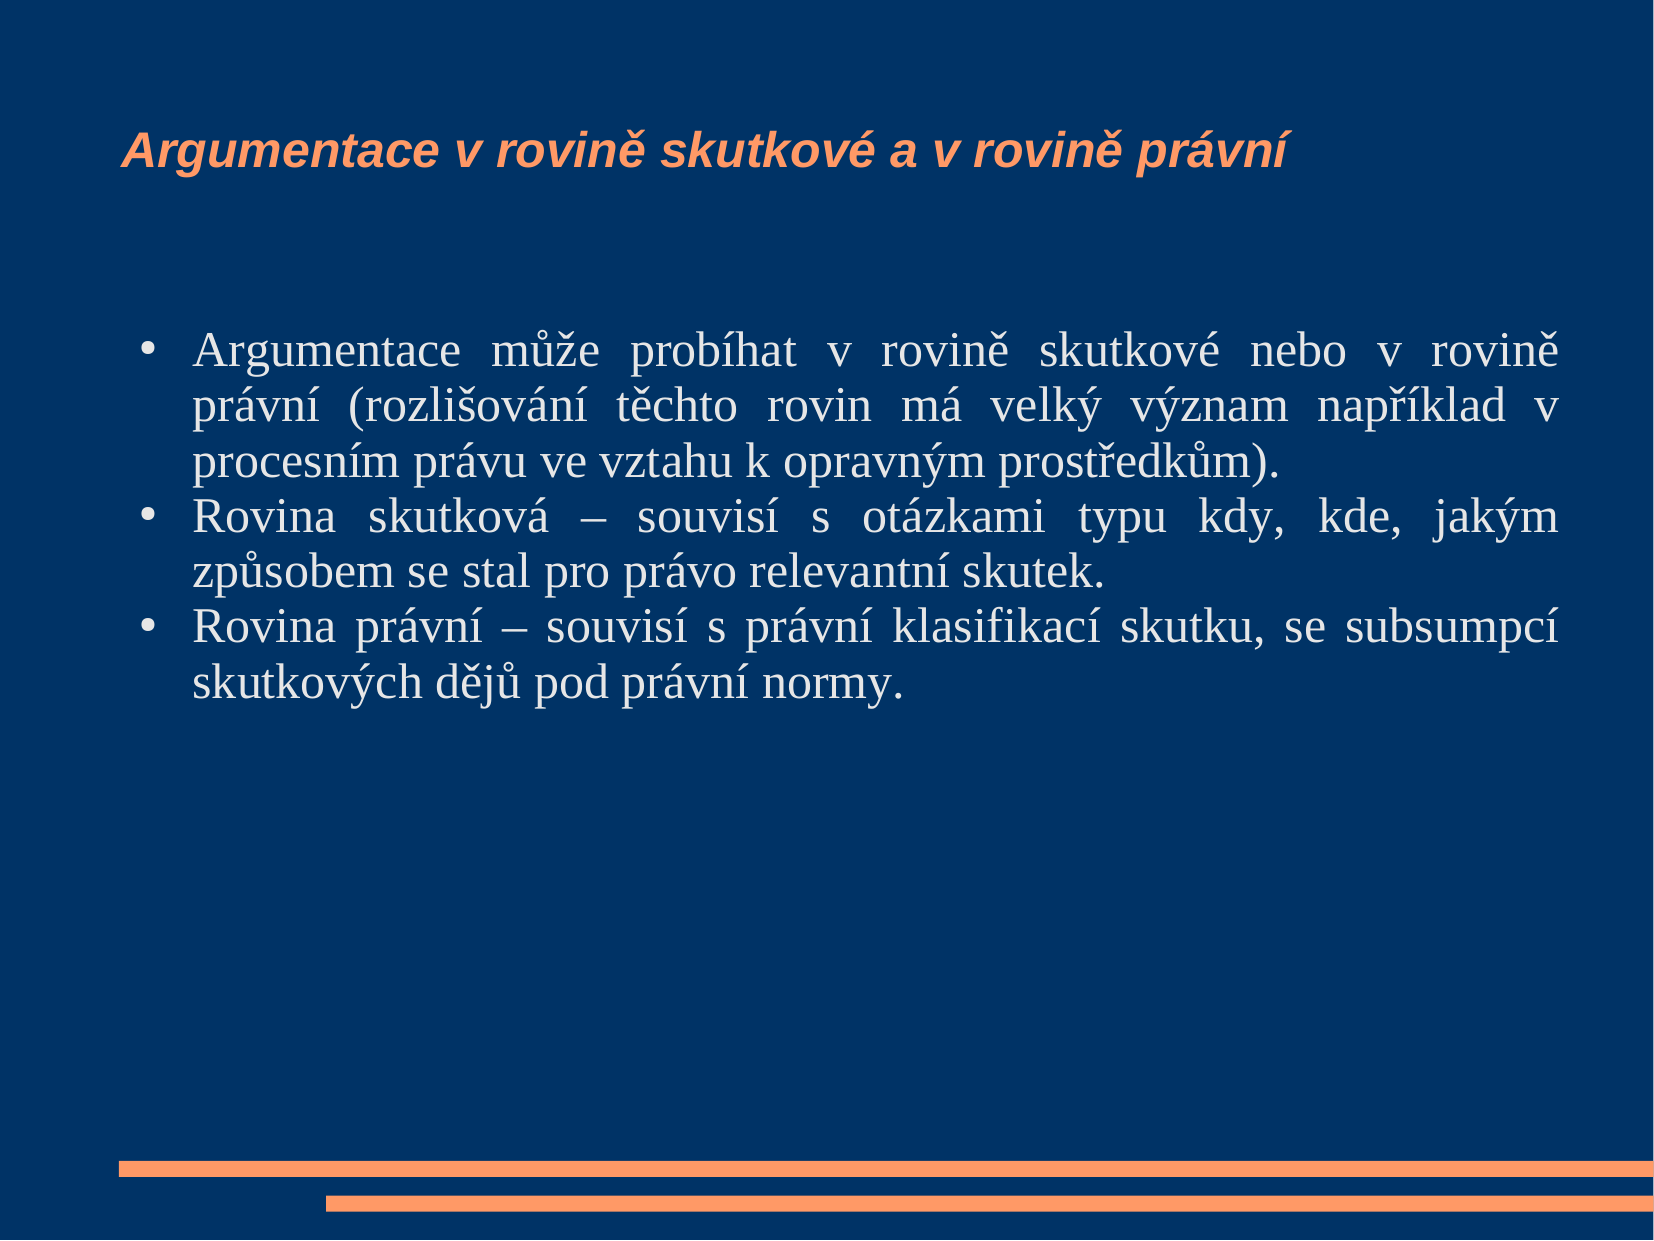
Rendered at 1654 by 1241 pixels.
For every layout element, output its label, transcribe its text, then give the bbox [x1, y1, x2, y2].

list Argumentace může probíhat v rovině skutkové nebo v rovině právní (rozlišování těchto rovin má velký význam například v procesním právu ve vztahu k opravným prostředkům). Rovina skutková – souvisí s otázkami typu kdy, kde, jakým způsobem se stal pro právo relevantní skutek. Rovina právní – souvisí s právní klasifikací skutku, se subsumpcí skutkových dějů pod právní normy. [121, 322, 1561, 1132]
title Argumentace v rovině skutkové a v rovině právní [121, 46, 1534, 254]
